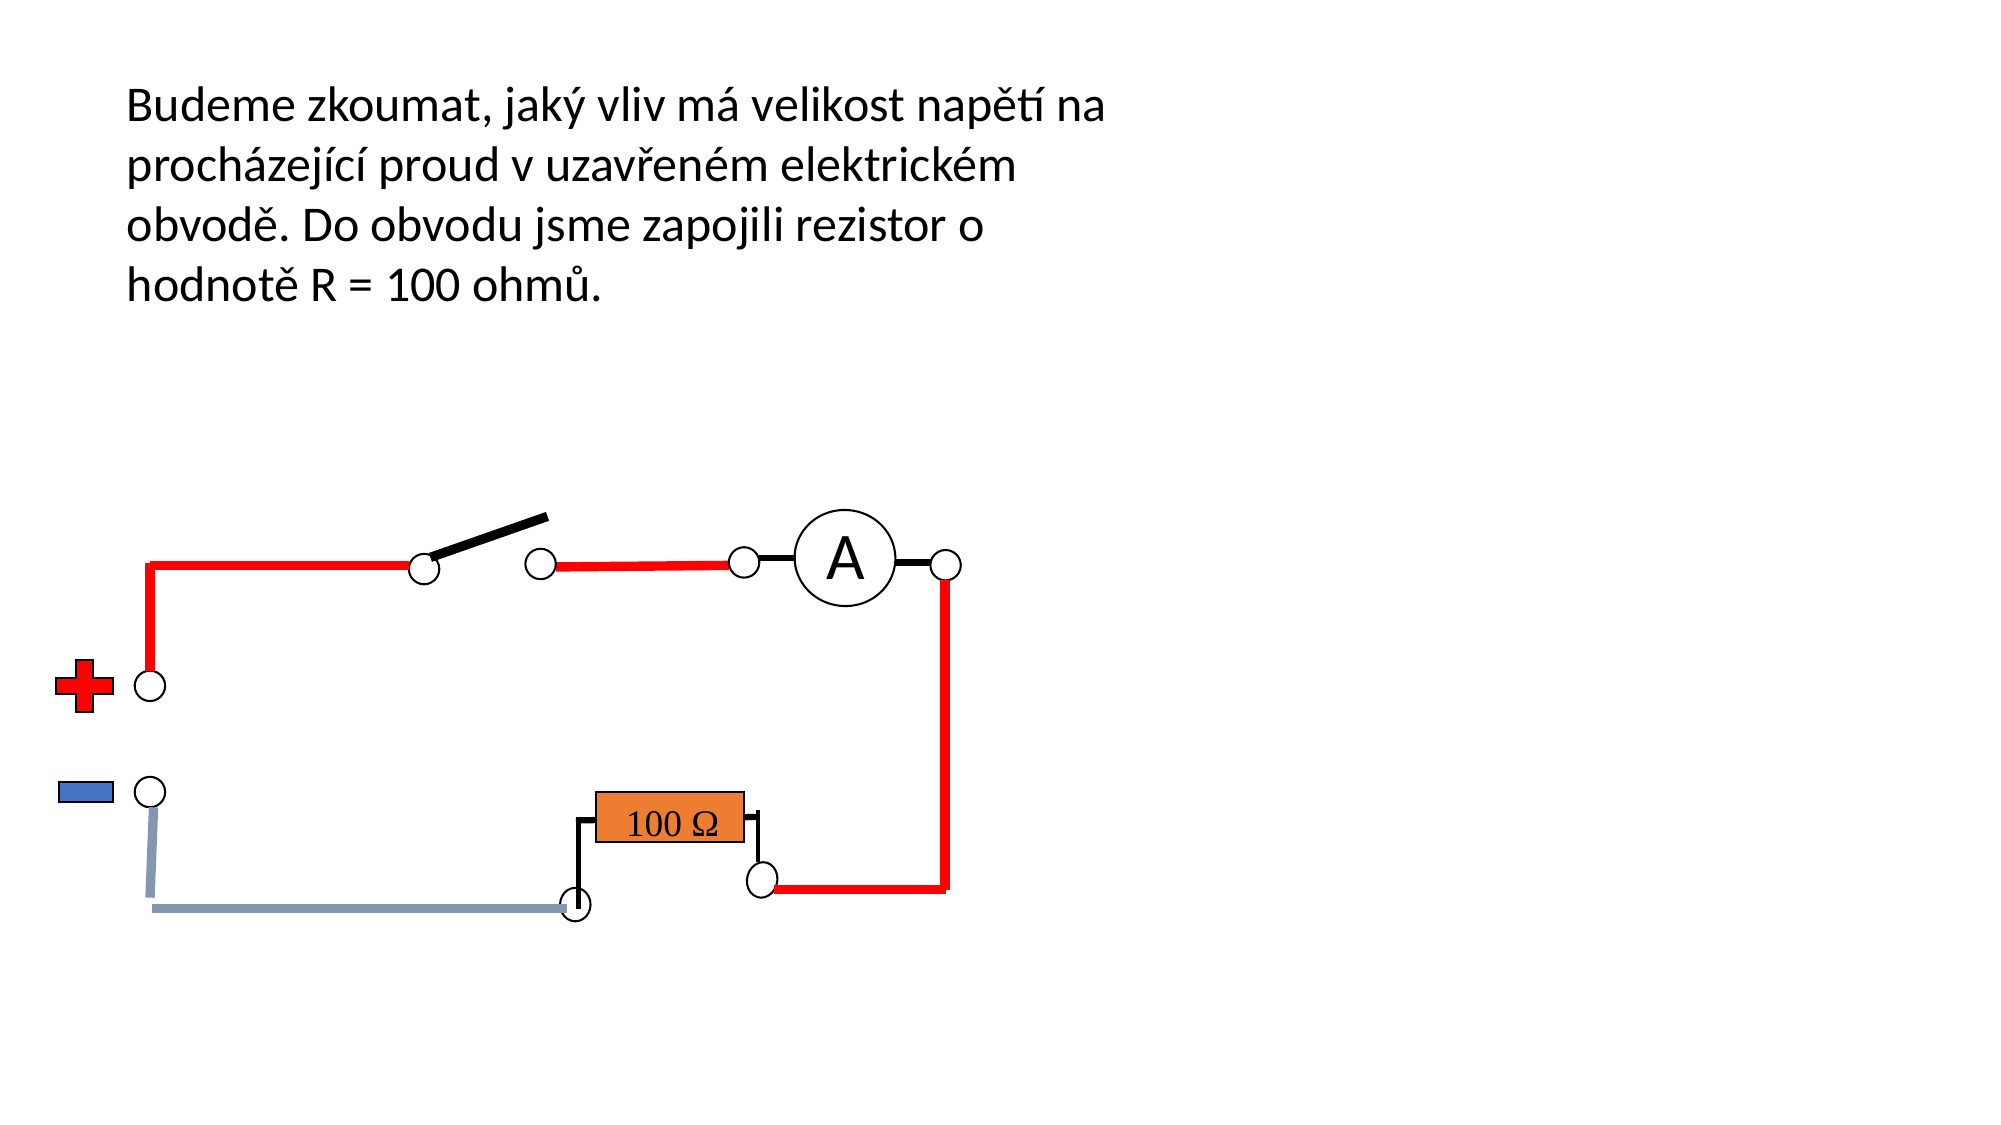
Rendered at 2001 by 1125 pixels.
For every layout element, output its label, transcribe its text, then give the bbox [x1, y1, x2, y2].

text_box [930, 549, 961, 580]
text_box [134, 776, 166, 808]
text_box [525, 548, 556, 580]
text_box [134, 671, 166, 702]
text_box 100 Ω [611, 791, 735, 852]
text_box [55, 659, 113, 712]
text_box [746, 862, 778, 898]
text_box [59, 782, 113, 802]
text_box [408, 553, 440, 585]
text_box Budeme zkoumat, jaký vliv má velikost napětí na procházející proud v uzavřeném elektrickém obvodě. Do obvodu jsme zapojili rezistor o hodnotě R = 100 ohmů. [112, 64, 1122, 319]
text_box A [811, 512, 880, 601]
text_box [728, 547, 760, 578]
text_box A [872, 596, 880, 601]
text_box [735, 791, 744, 843]
text_box A [811, 505, 880, 521]
text_box [560, 887, 591, 922]
text_box [596, 791, 611, 843]
